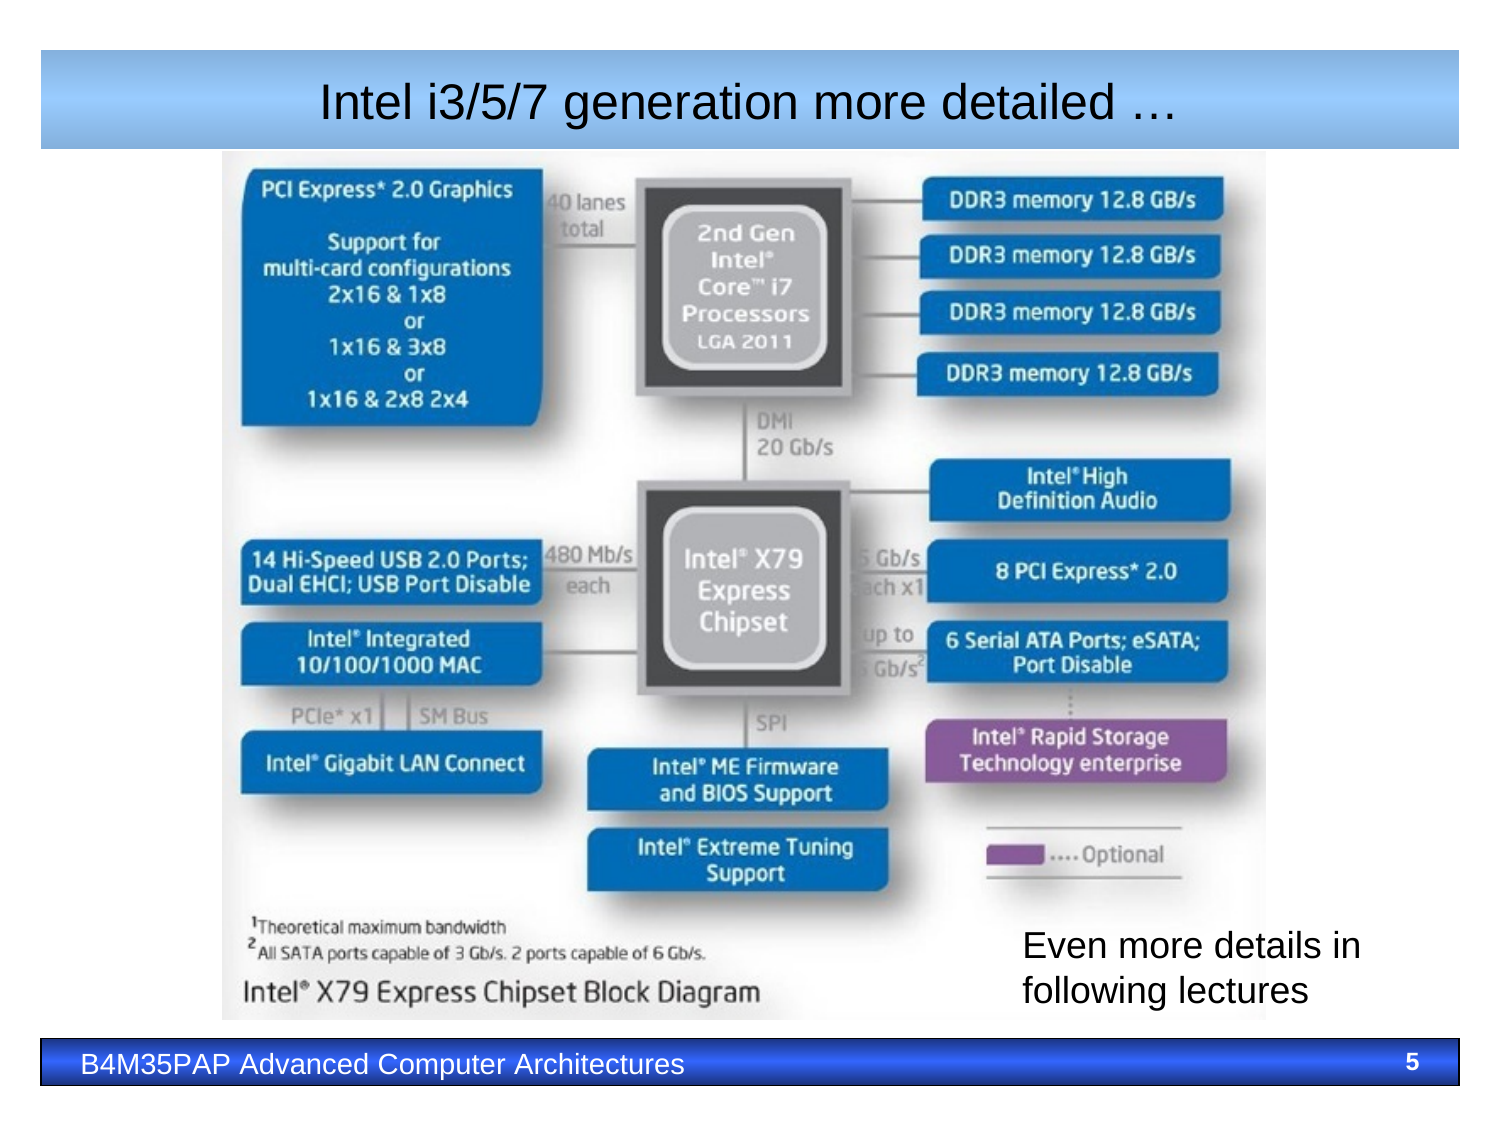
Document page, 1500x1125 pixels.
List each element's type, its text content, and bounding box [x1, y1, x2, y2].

picture [222, 151, 1266, 1020]
title Intel i3/5/7 generation more detailed … [41, 50, 1459, 149]
text_box Even more details in following lectures [1007, 913, 1465, 1019]
